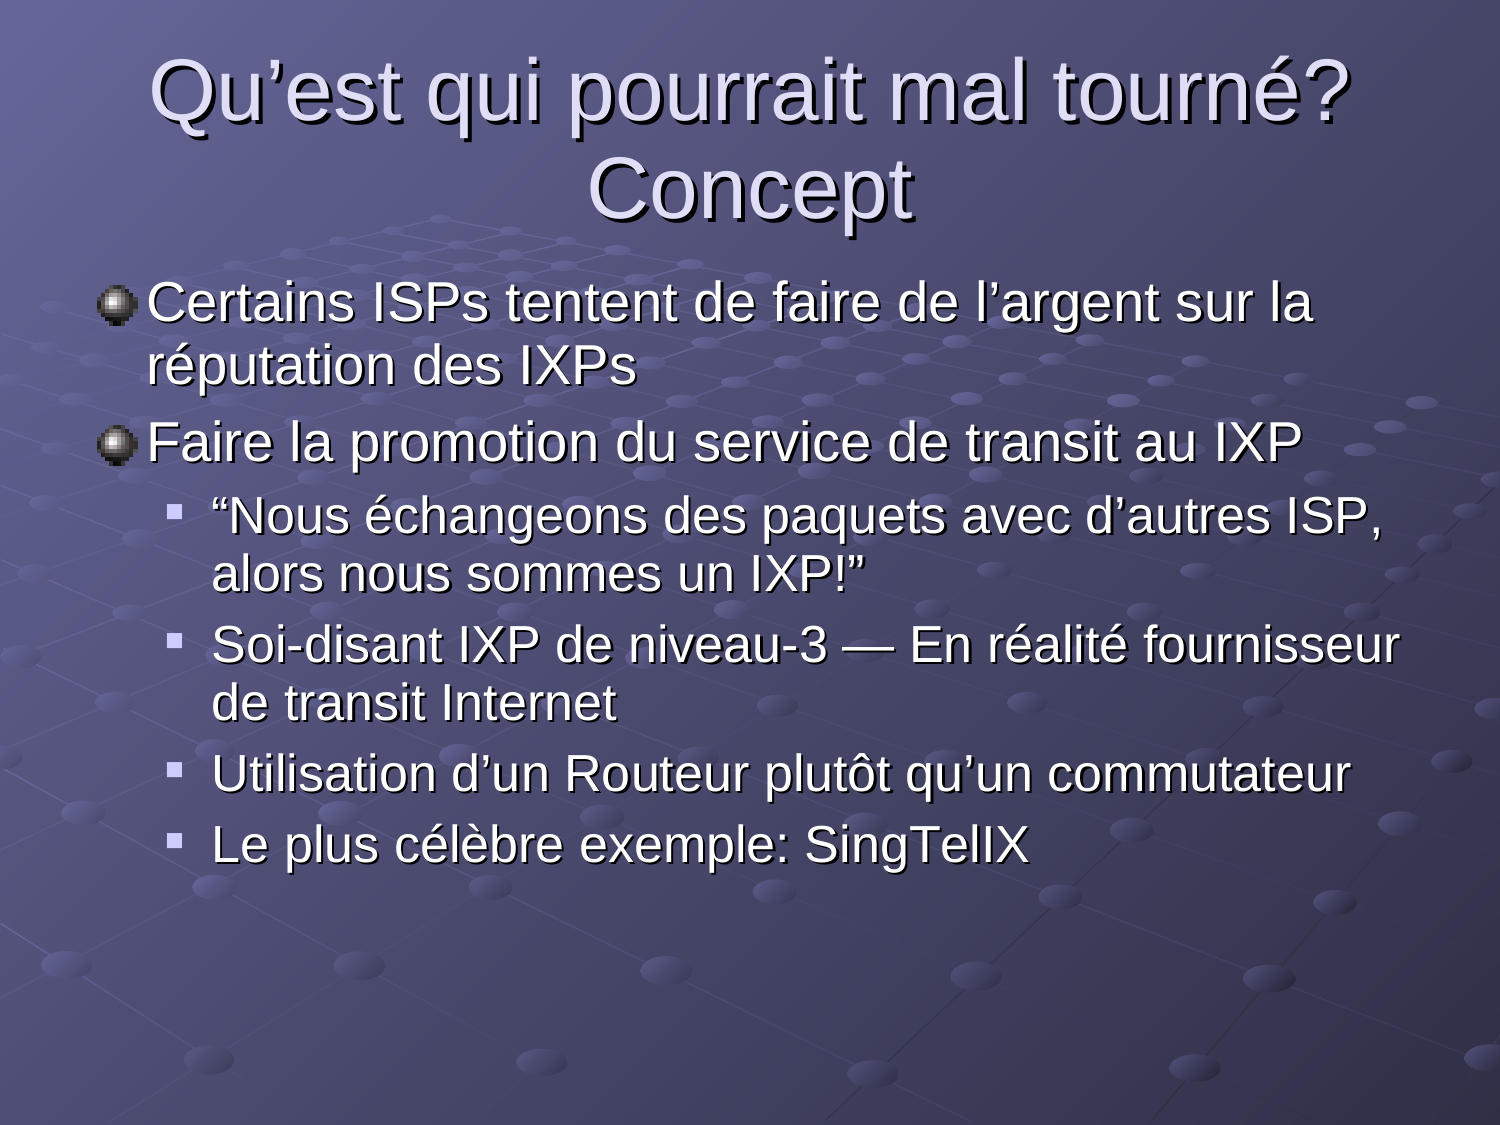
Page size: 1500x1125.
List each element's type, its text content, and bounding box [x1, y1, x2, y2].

title Qu’est qui pourrait mal tourné? Concept [75, 26, 1426, 252]
list Certains ISPs tentent de faire de l’argent sur la réputation des IXPs Faire la promotion du service de transit au IXP “Nous échangeons des paquets avec d’autres ISP, alors nous sommes un IXP!” Soi-disant IXP de niveau-3 — En réalité fournisseur de transit Internet Utilisation d’un Routeur plutôt qu’un commutateur Le plus célèbre exemple: SingTelIX [75, 262, 1426, 1007]
